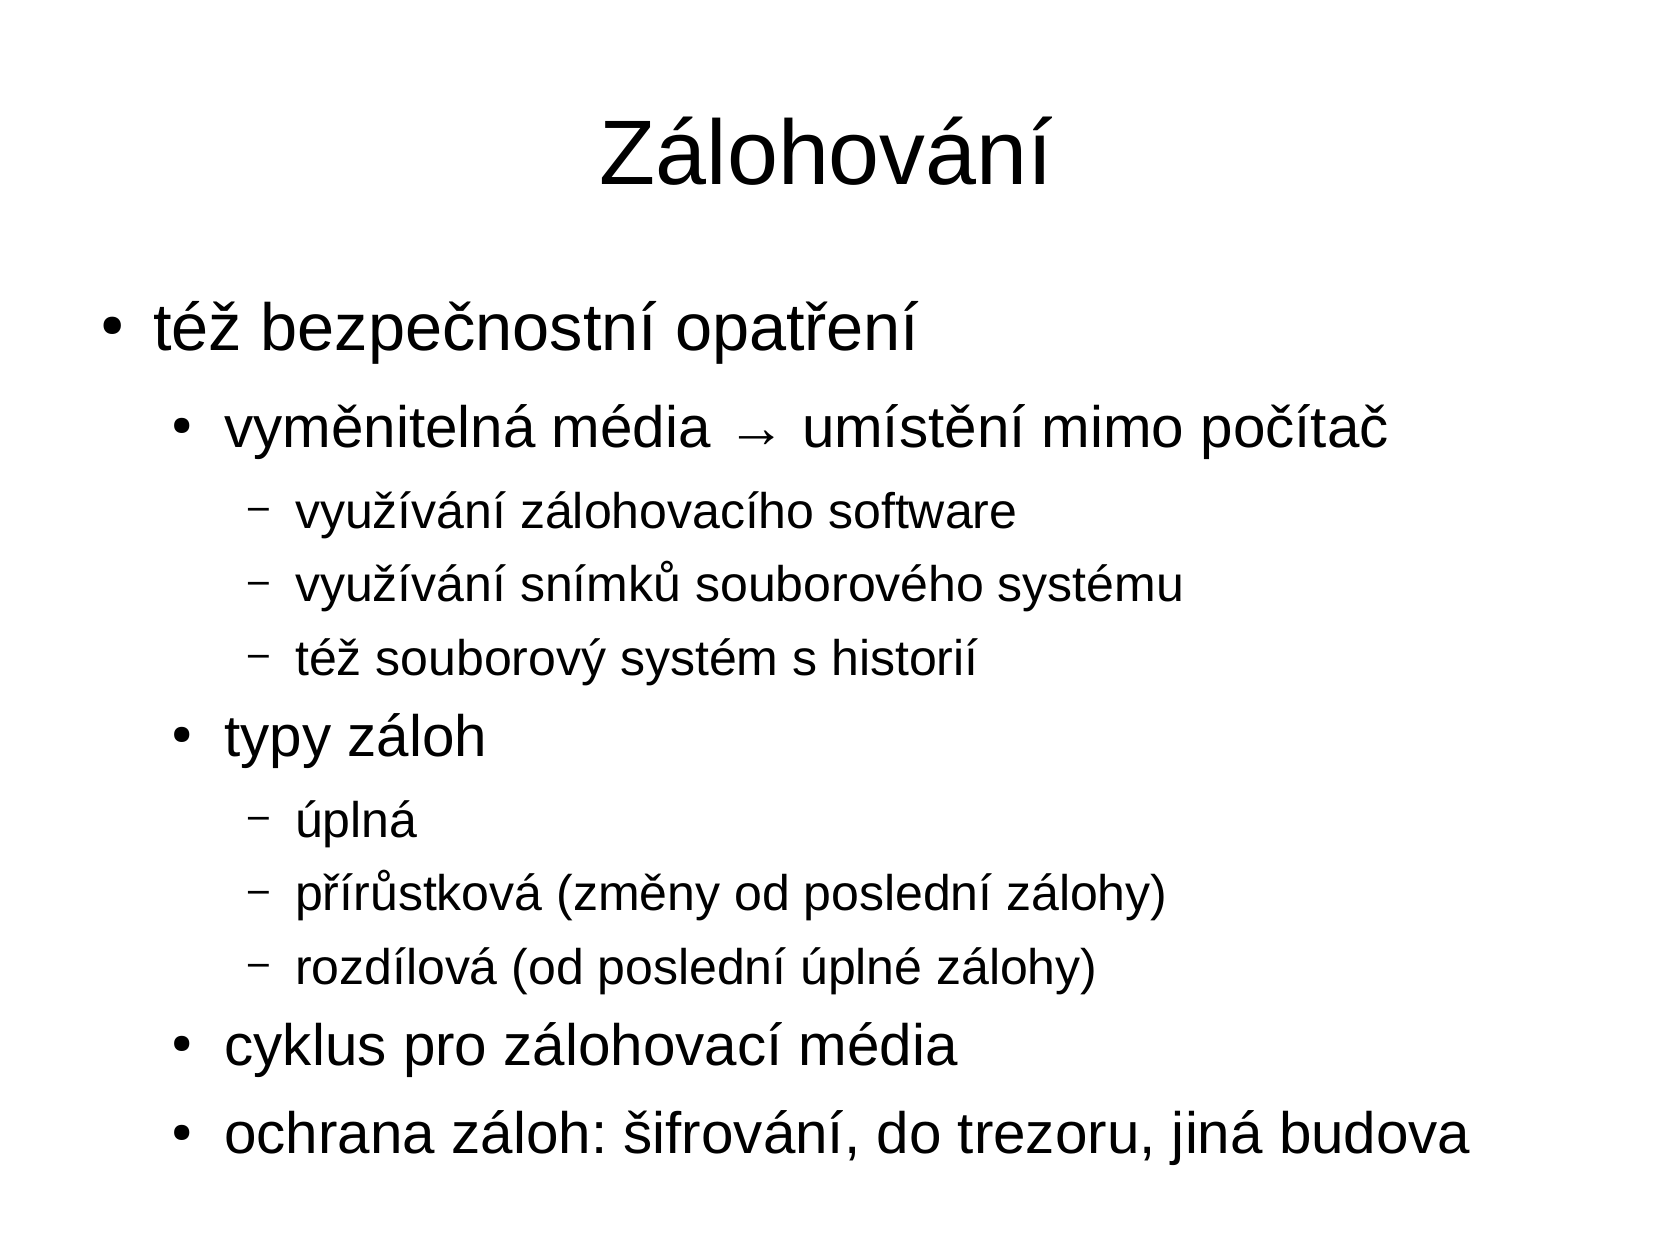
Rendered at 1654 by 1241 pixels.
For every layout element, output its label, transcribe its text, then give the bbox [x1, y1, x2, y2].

list též bezpečnostní opatření vyměnitelná média → umístění mimo počítač využívání zálohovacího software využívání snímků souborového systému též souborový systém s historií typy záloh úplná přírůstková (změny od poslední zálohy) rozdílová (od poslední úplné zálohy) cyklus pro zálohovací média ochrana záloh: šifrování, do trezoru, jiná budova [82, 290, 1571, 1167]
title Zálohování [82, 56, 1571, 250]
